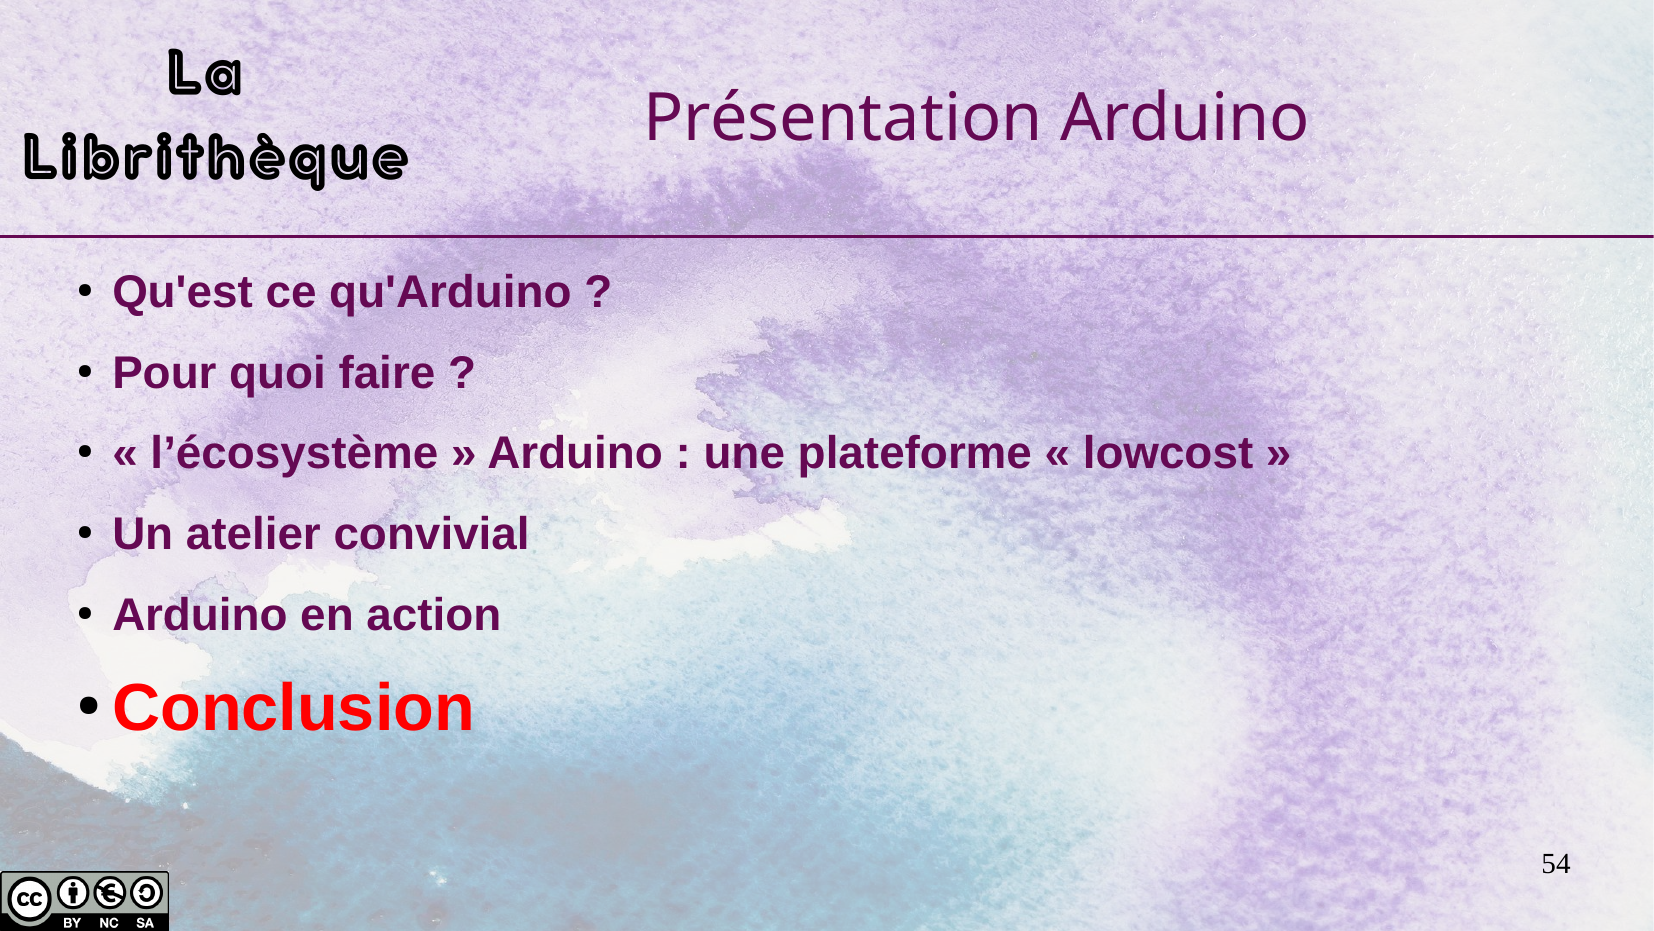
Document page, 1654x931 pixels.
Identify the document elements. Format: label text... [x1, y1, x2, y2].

picture [0, 871, 169, 931]
list Qu'est ce qu'Arduino ? Pour quoi faire ? « l’écosystème » Arduino : une plateforme « lowcost » Un atelier convivial Arduino en action Conclusion [76, 265, 1565, 827]
title Présentation Arduino [383, 37, 1571, 193]
picture [4, 46, 383, 193]
